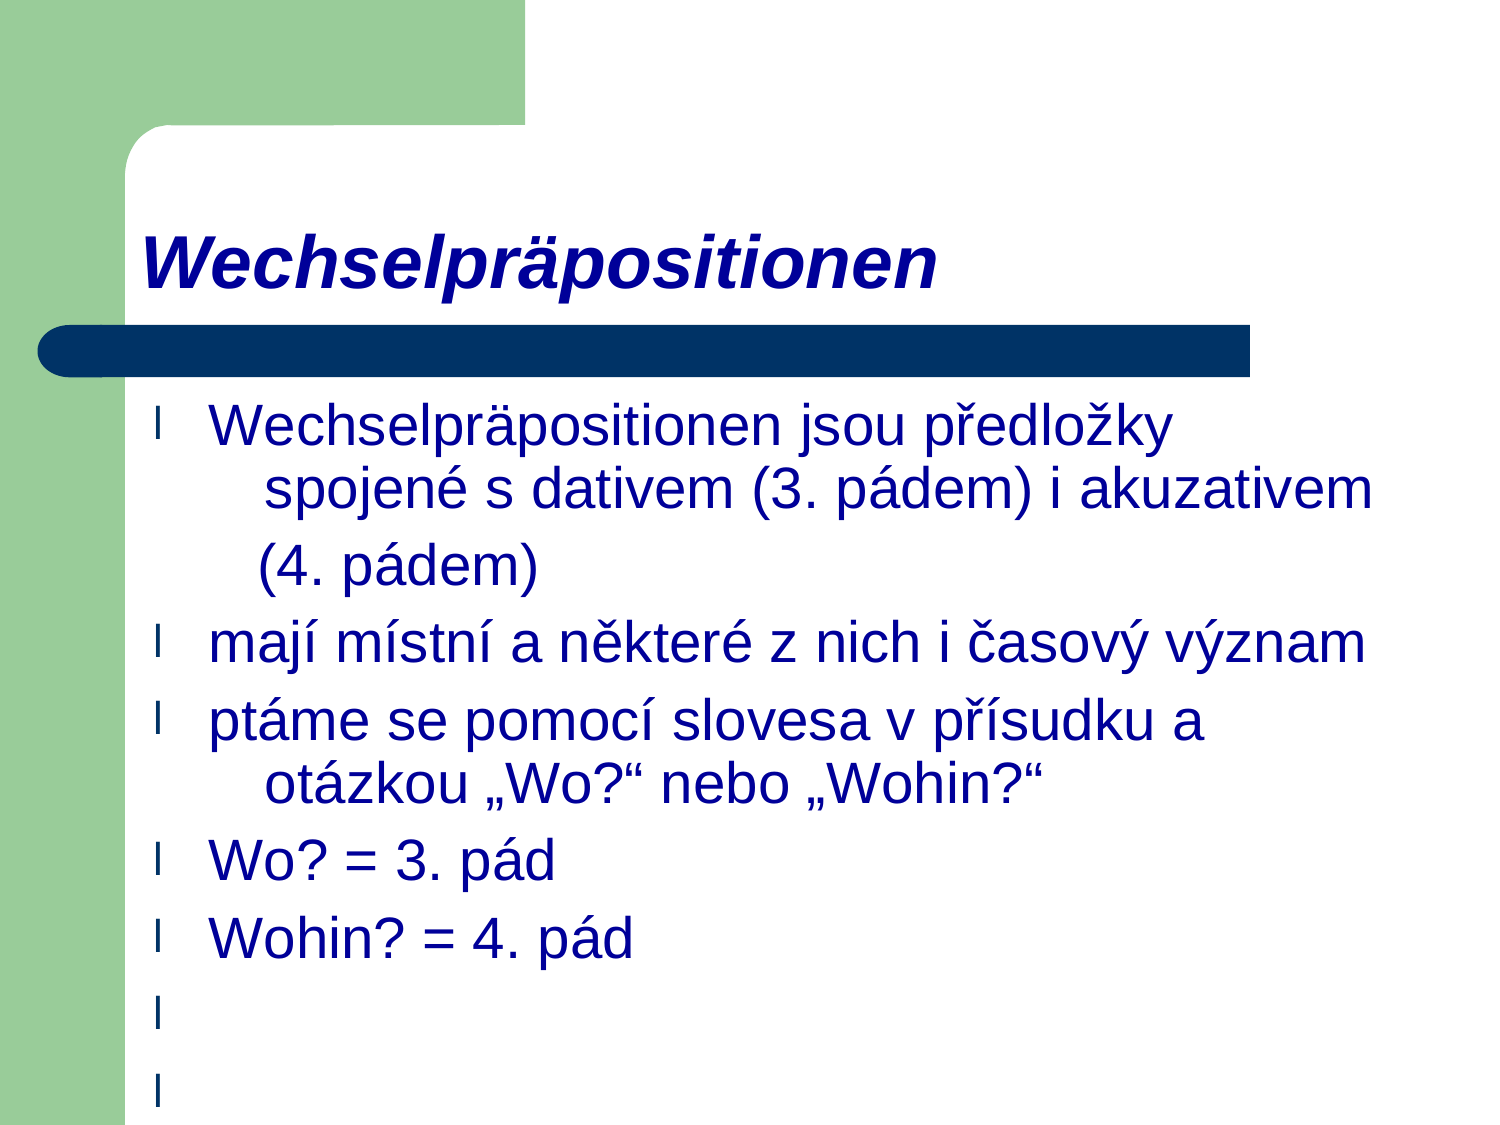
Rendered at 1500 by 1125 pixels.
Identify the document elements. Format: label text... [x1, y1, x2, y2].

title Wechselpräpositionen [125, 125, 1426, 313]
list Wechselpräpositionen jsou předložky spojené s dativem (3. pádem) i akuzativem (4. pádem) mají místní a některé z nich i časový význam ptáme se pomocí slovesa v přísudku a otázkou „Wo?“ nebo „Wohin?“ Wo? = 3. pád Wohin? = 4. pád [137, 387, 1400, 999]
